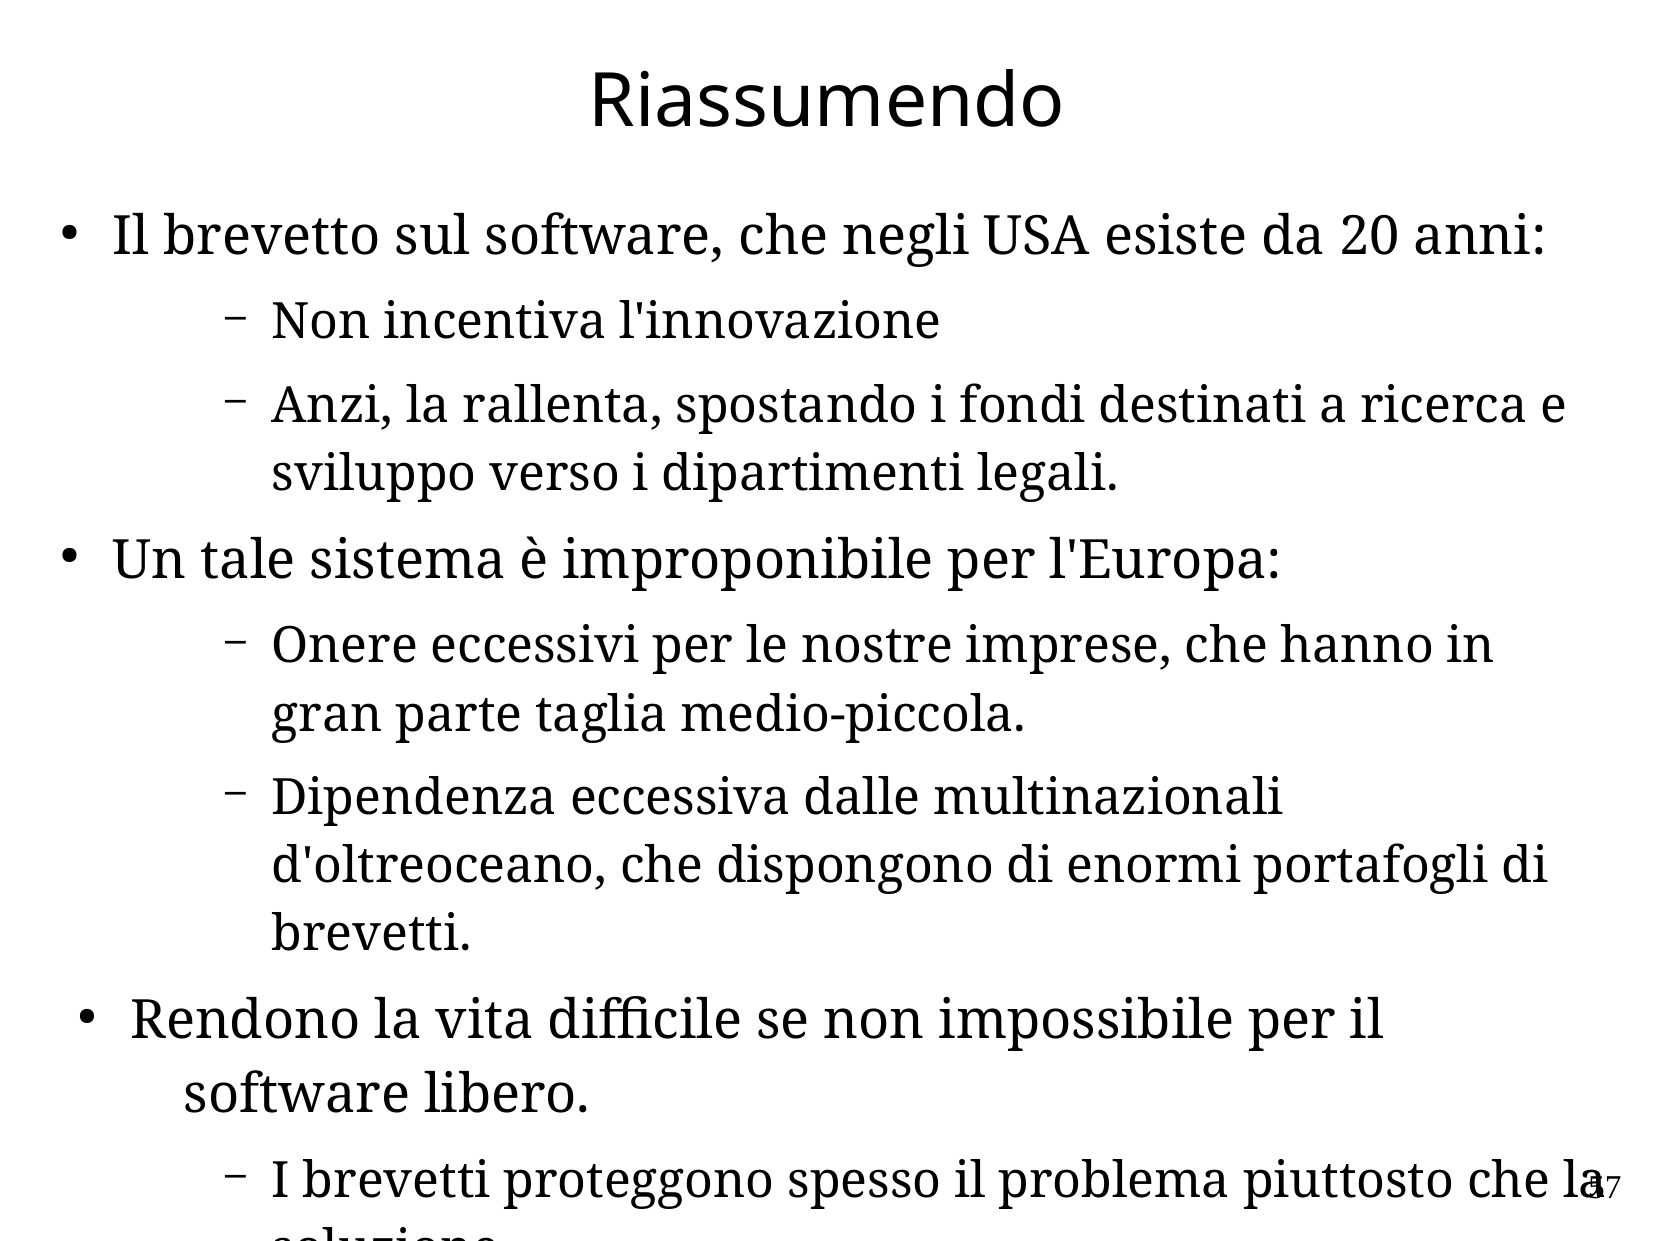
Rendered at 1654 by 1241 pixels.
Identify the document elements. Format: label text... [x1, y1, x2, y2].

title Riassumendo [37, 30, 1617, 166]
list Il brevetto sul software, che negli USA esiste da 20 anni: Non incentiva l'innovazione Anzi, la rallenta, spostando i fondi destinati a ricerca e sviluppo verso i dipartimenti legali. Un tale sistema è improponibile per l'Europa: Onere eccessivi per le nostre imprese, che hanno in gran parte taglia medio-piccola. Dipendenza eccessiva dalle multinazionali d'oltreoceano, che dispongono di enormi portafogli di brevetti. Rendono la vita difficile se non impossibile per il software libero. I brevetti proteggono spesso il problema piuttosto che la soluzione. È difficile aggirare delle idee banali. [42, 196, 1612, 1187]
